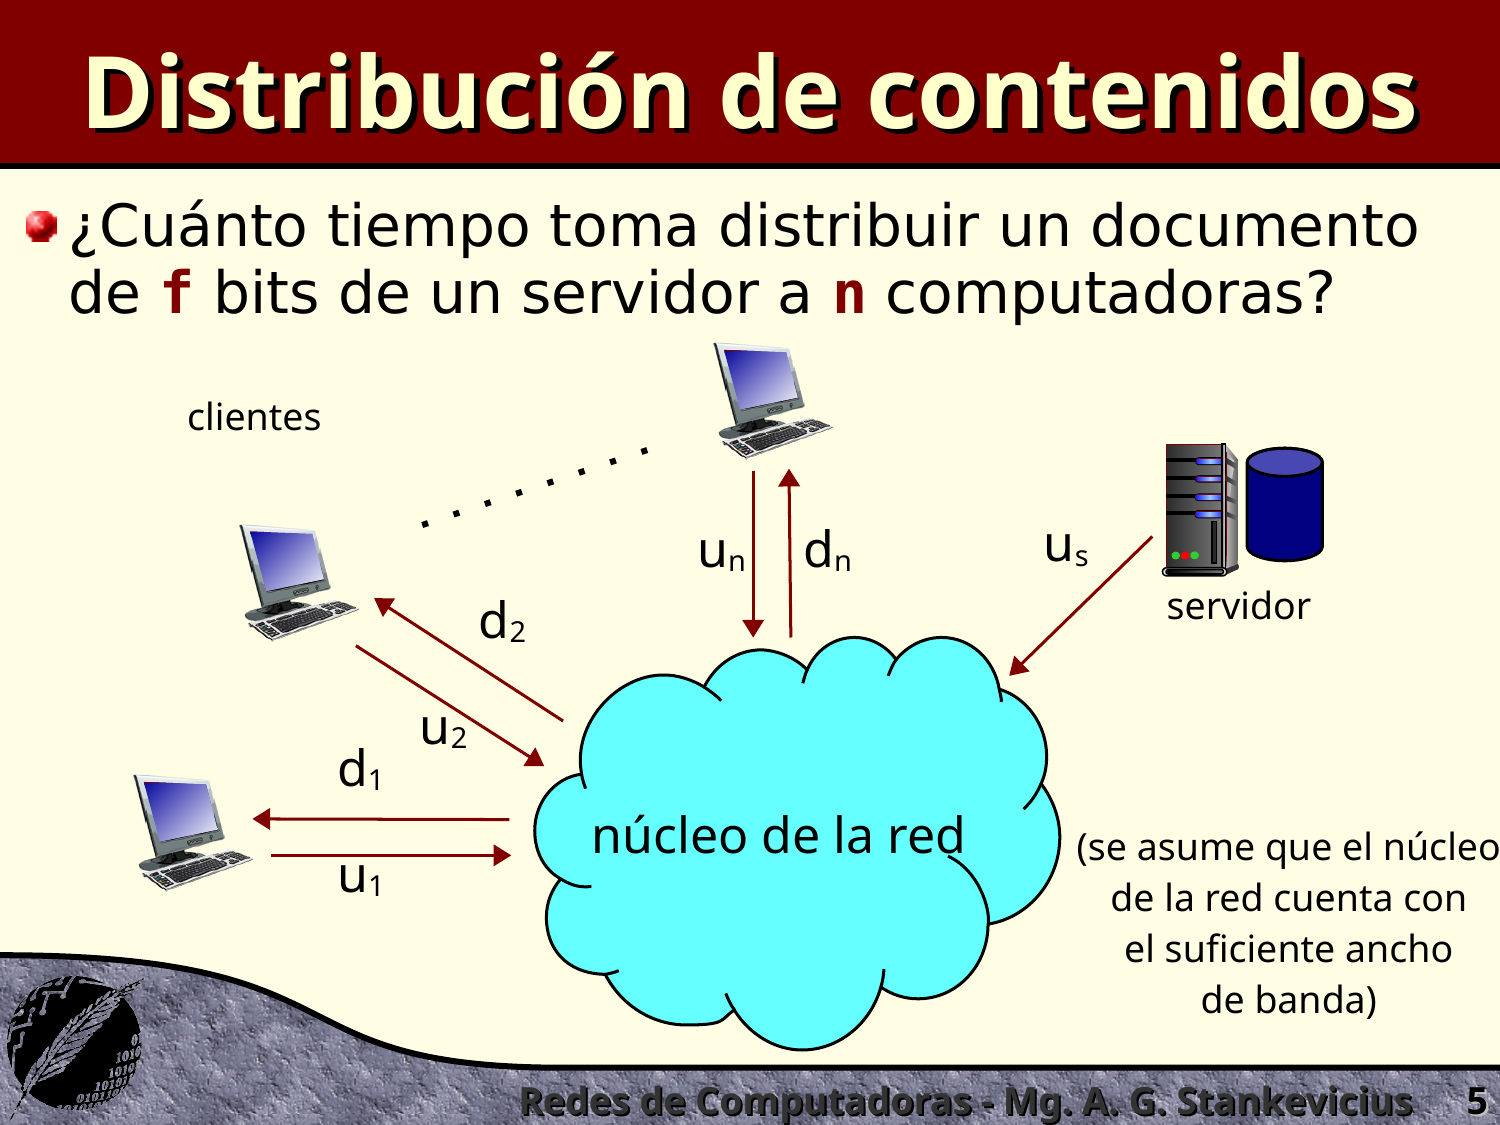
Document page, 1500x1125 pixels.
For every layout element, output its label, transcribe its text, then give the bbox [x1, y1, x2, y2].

text_box clientes [172, 382, 339, 451]
text_box [723, 349, 798, 410]
title Distribución de contenidos [15, 5, 1485, 160]
picture [0, 959, 1500, 1125]
text_box d2 [463, 577, 541, 677]
picture [236, 519, 389, 650]
text_box dn [788, 506, 864, 606]
picture [1047, 1100, 1054, 1110]
text_box [1162, 444, 1239, 576]
text_box u1 [322, 831, 392, 931]
picture [790, 1100, 795, 1110]
text_box servidor [1151, 572, 1328, 640]
text_box núcleo de la red [534, 637, 1060, 1051]
text_box [143, 781, 218, 842]
text_box un [682, 506, 754, 606]
text_box us [1028, 500, 1100, 600]
text_box [1247, 464, 1323, 561]
list ¿Cuánto tiempo toma distribuir un documento de f bits de un servidor a n computadoras? [11, 192, 1486, 921]
text_box d1 [322, 725, 395, 825]
picture [710, 337, 863, 468]
text_box [250, 531, 324, 592]
text_box (se asume que el núcleo de la red cuenta con el suficiente ancho de banda) [1061, 813, 1495, 1038]
picture [130, 769, 283, 901]
text_box us [1091, 591, 1100, 600]
text_box u2 [405, 683, 479, 783]
